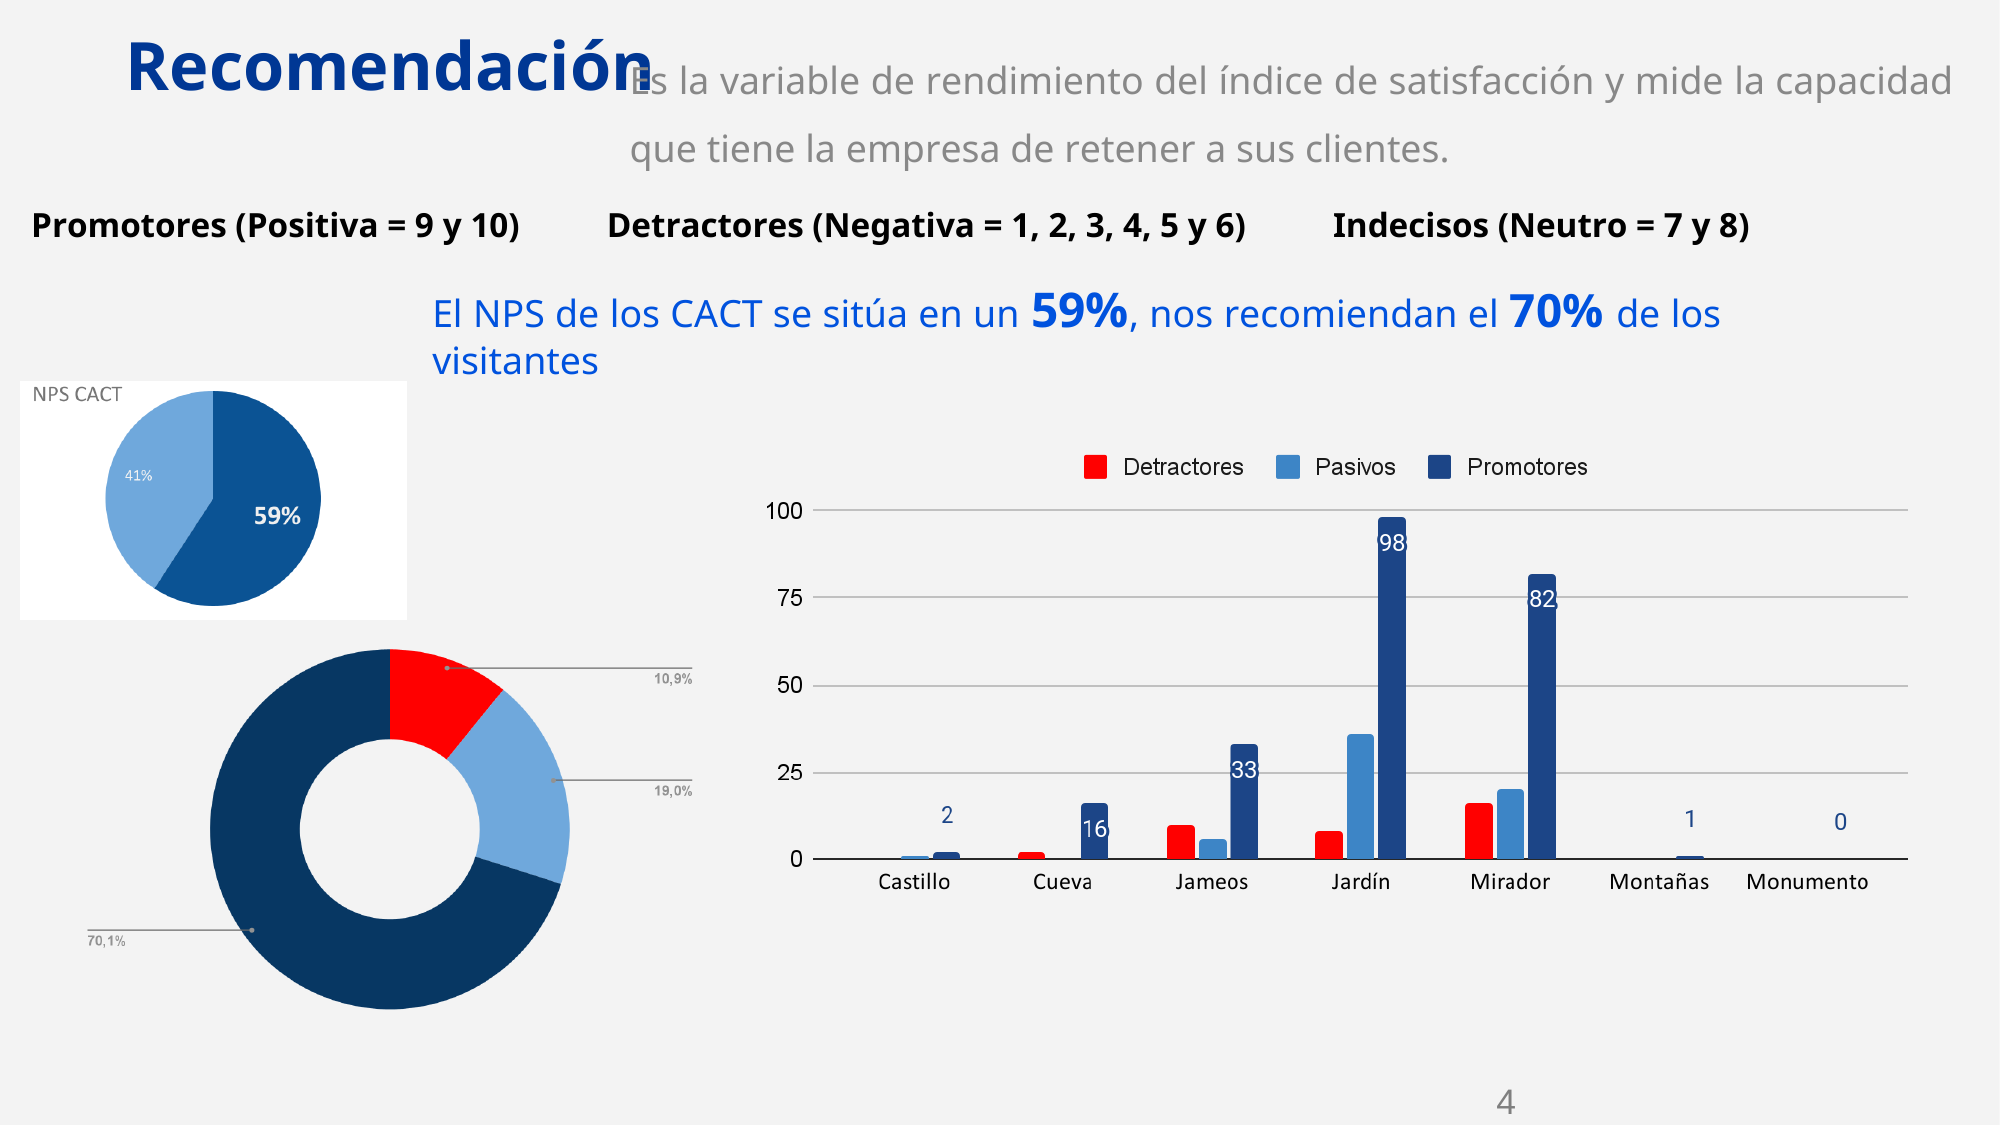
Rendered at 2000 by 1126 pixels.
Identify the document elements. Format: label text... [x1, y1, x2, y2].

text_box Recomendación [125, 4, 1197, 124]
text_box <número> [1478, 1069, 1945, 1126]
picture [67, 629, 712, 1029]
text_box Es la variable de rendimiento del índice de satisfacción y mide la capacidad que tiene la empresa de retener a sus clientes. [601, 6, 2000, 294]
picture [20, 381, 407, 620]
picture [739, 428, 1932, 919]
text_box El NPS de los CACT se sitúa en un 59%, nos recomiendan el 70% de los visitantes [404, 251, 1850, 412]
text_box Promotores (Positiva = 9 y 10) Detractores (Negativa = 1, 2, 3, 4, 5 y 6) Indecisos (Neutro = 7 y 8) [31, 196, 601, 252]
